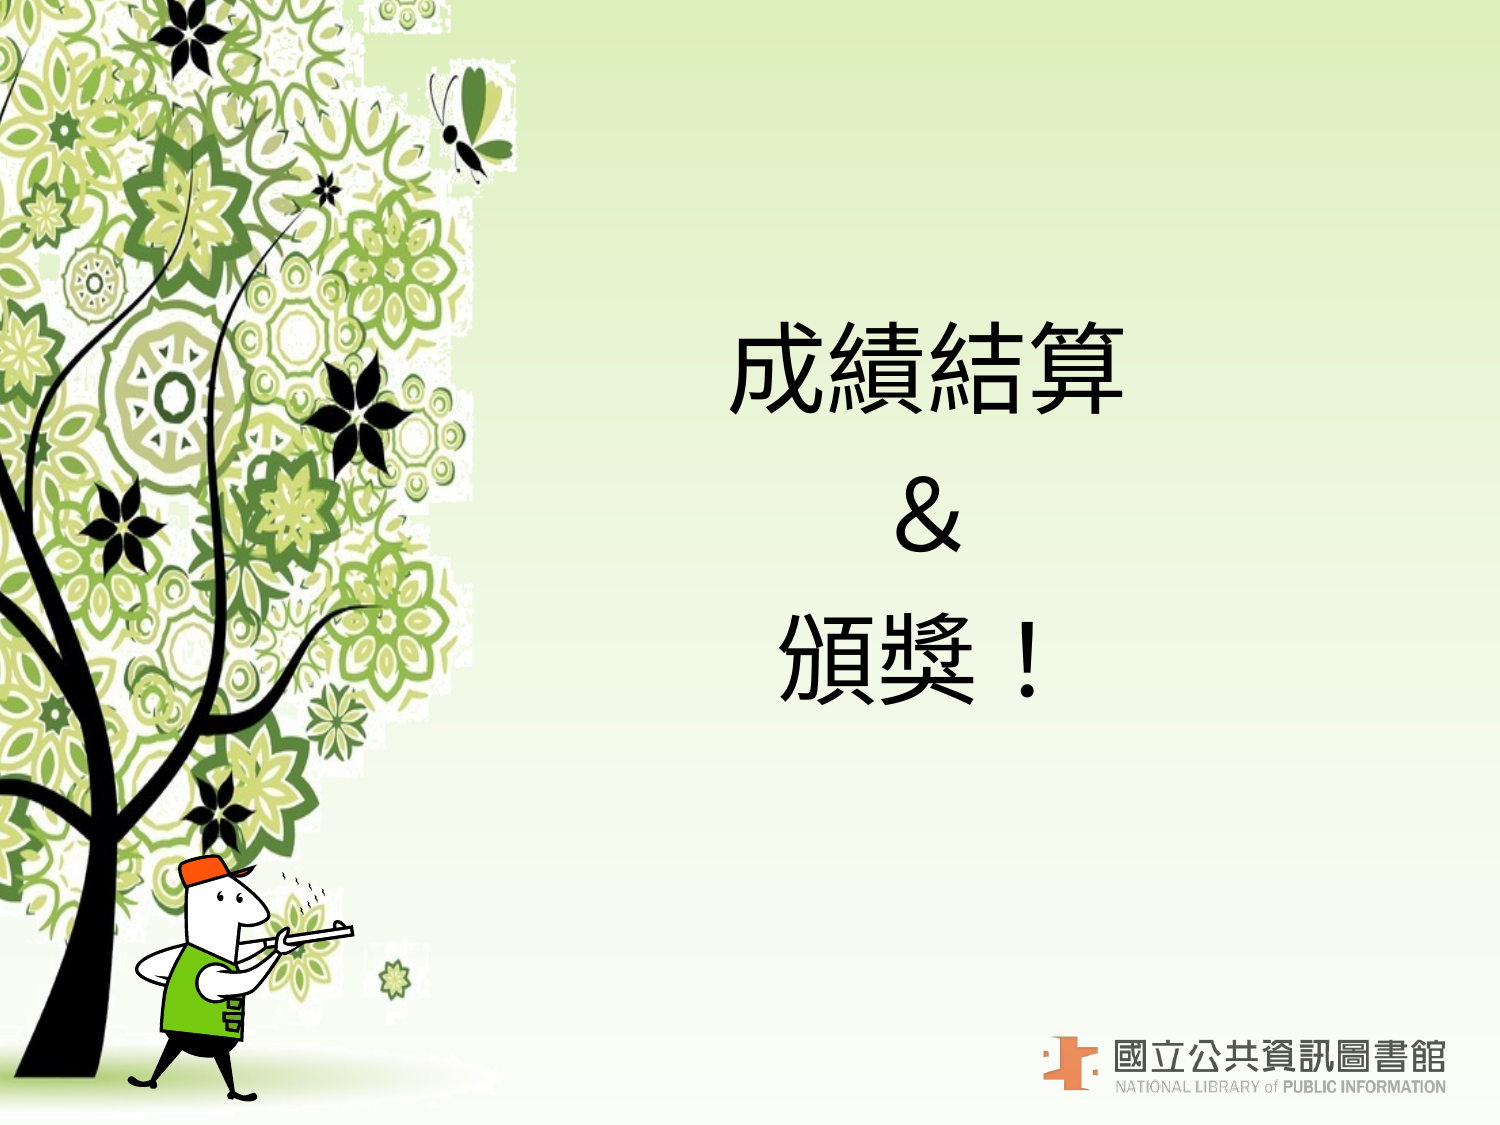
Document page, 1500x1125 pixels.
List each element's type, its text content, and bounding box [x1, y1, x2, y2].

picture [0, 0, 581, 1125]
text_box [581, 0, 1500, 1125]
list 成績結算 ＆ 頒獎！ [419, 290, 1436, 735]
